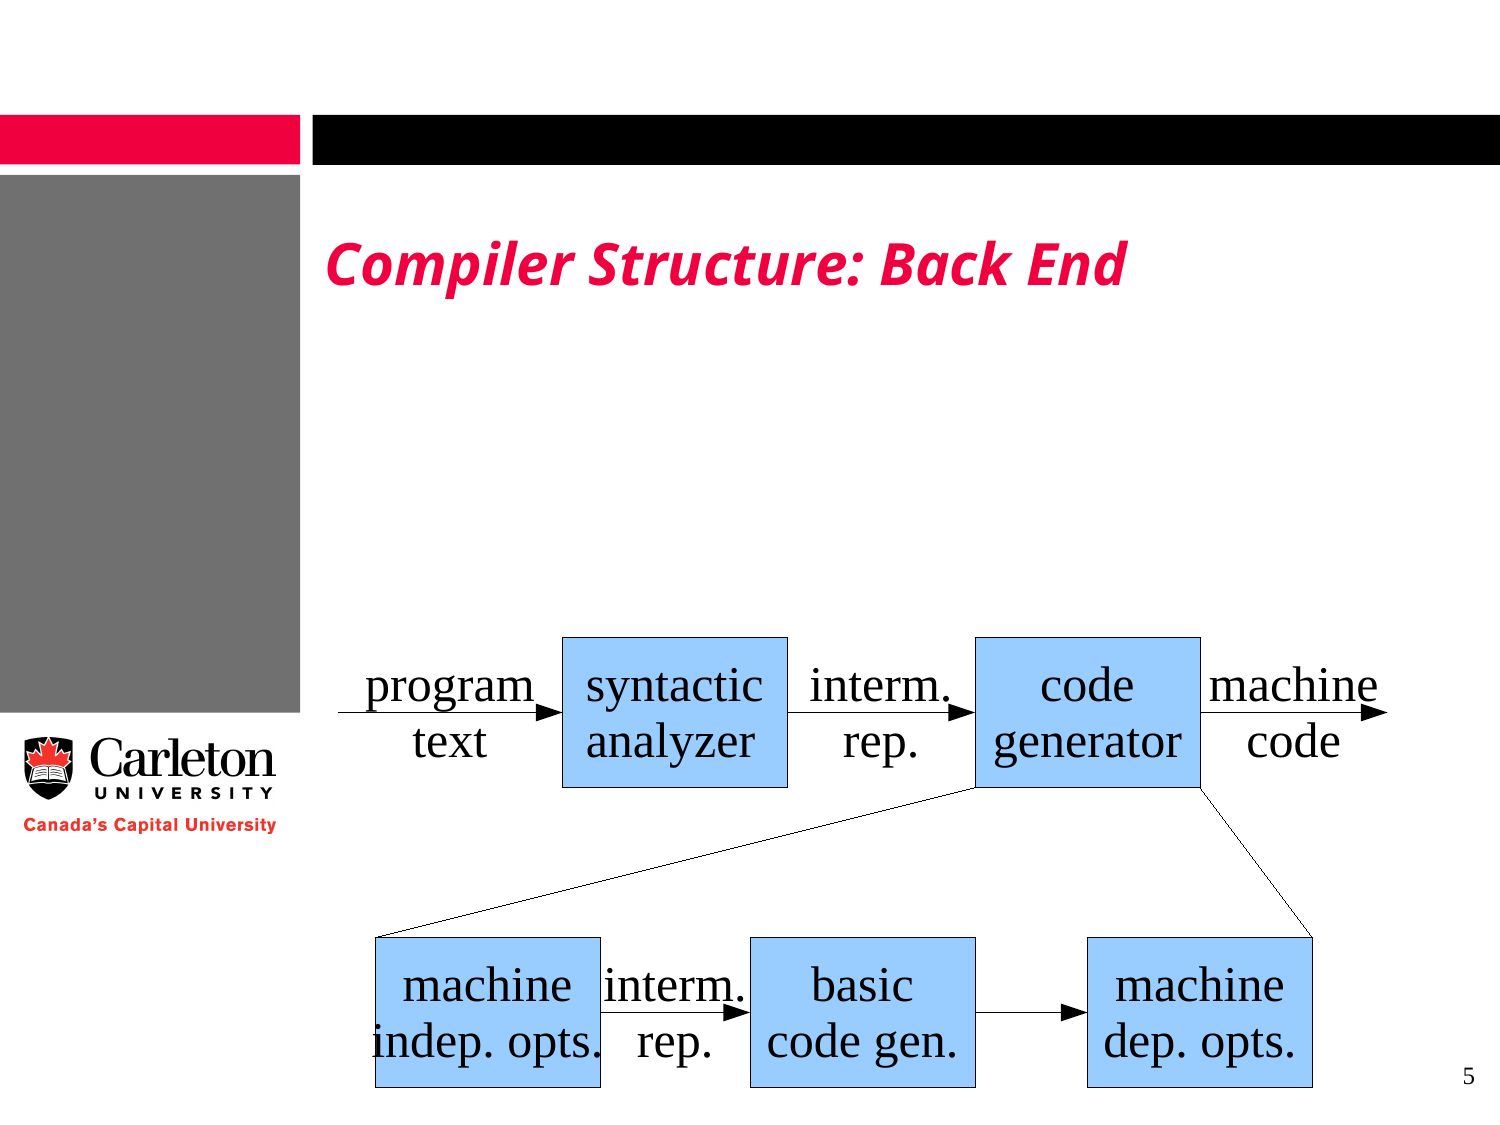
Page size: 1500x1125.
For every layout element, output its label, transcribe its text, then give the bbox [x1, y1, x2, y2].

text_box basic code gen. [750, 937, 976, 1088]
text_box machine indep. opts. [375, 937, 601, 1088]
title Compiler Structure: Back End [324, 194, 1450, 331]
text_box syntactic analyzer [562, 637, 788, 788]
picture [24, 737, 276, 834]
text_box code generator [975, 637, 1201, 788]
text_box machine dep. opts. [1087, 937, 1313, 1088]
